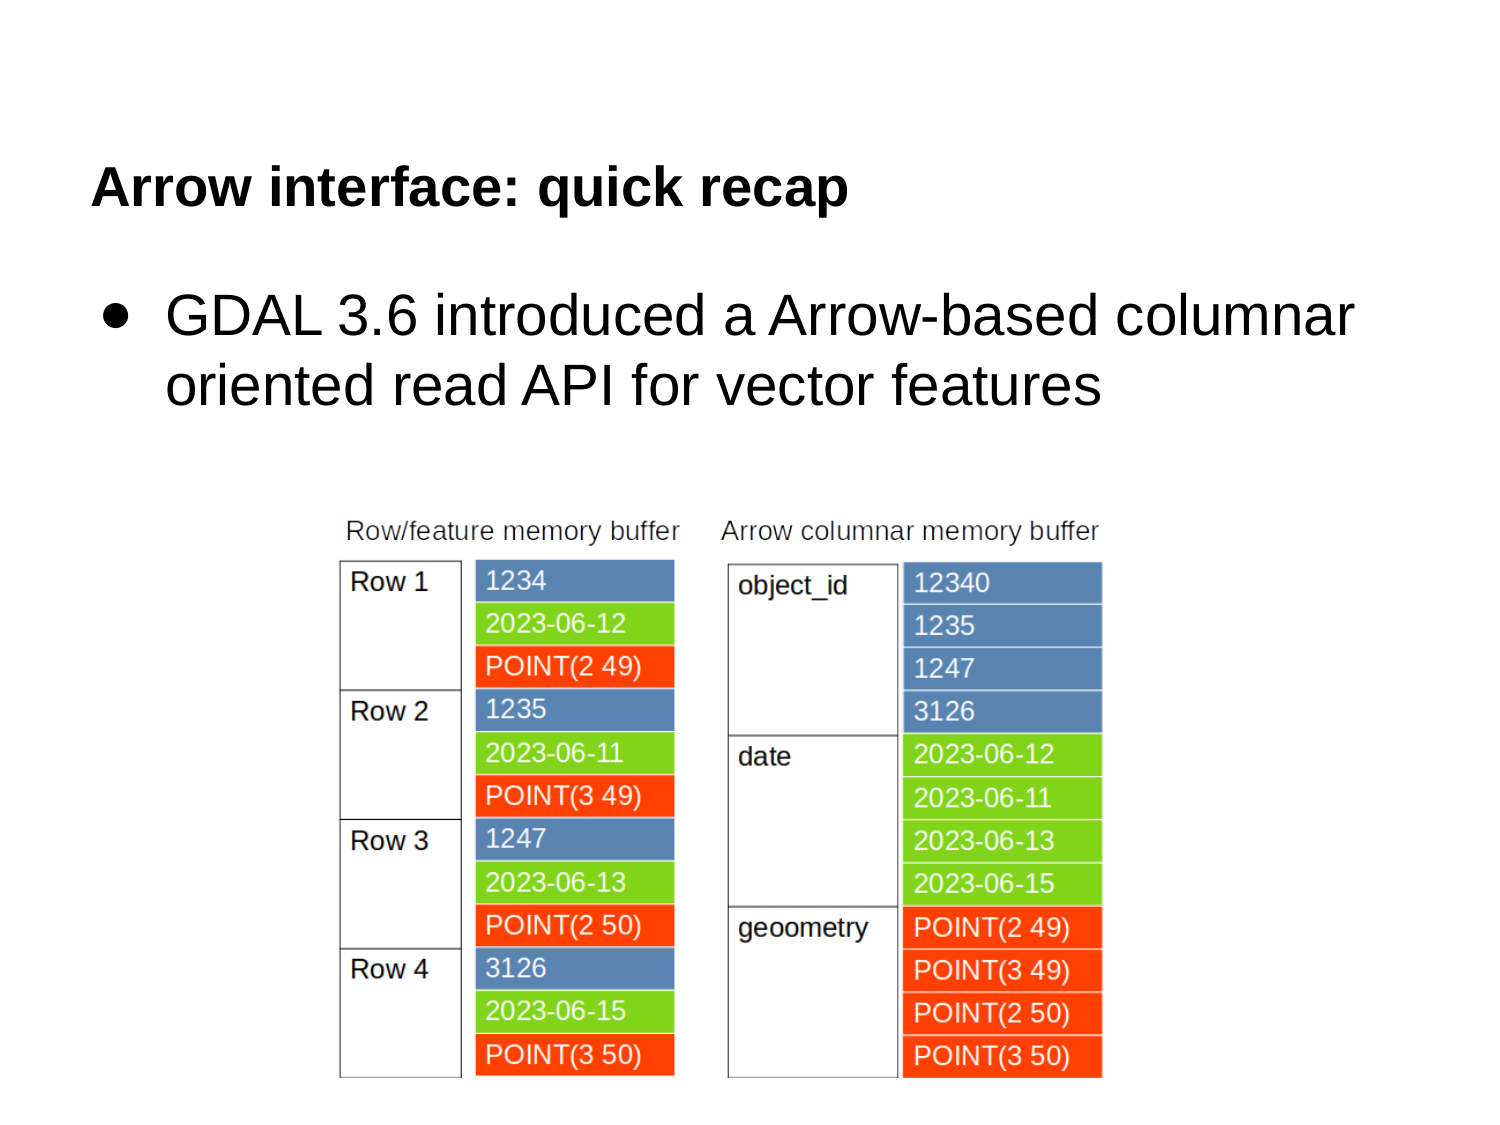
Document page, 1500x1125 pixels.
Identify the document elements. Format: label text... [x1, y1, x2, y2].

picture [335, 509, 1111, 1078]
list GDAL 3.6 introduced a Arrow-based columnar oriented read API for vector features [75, 262, 1425, 1078]
title Arrow interface: quick recap [75, 45, 1425, 233]
